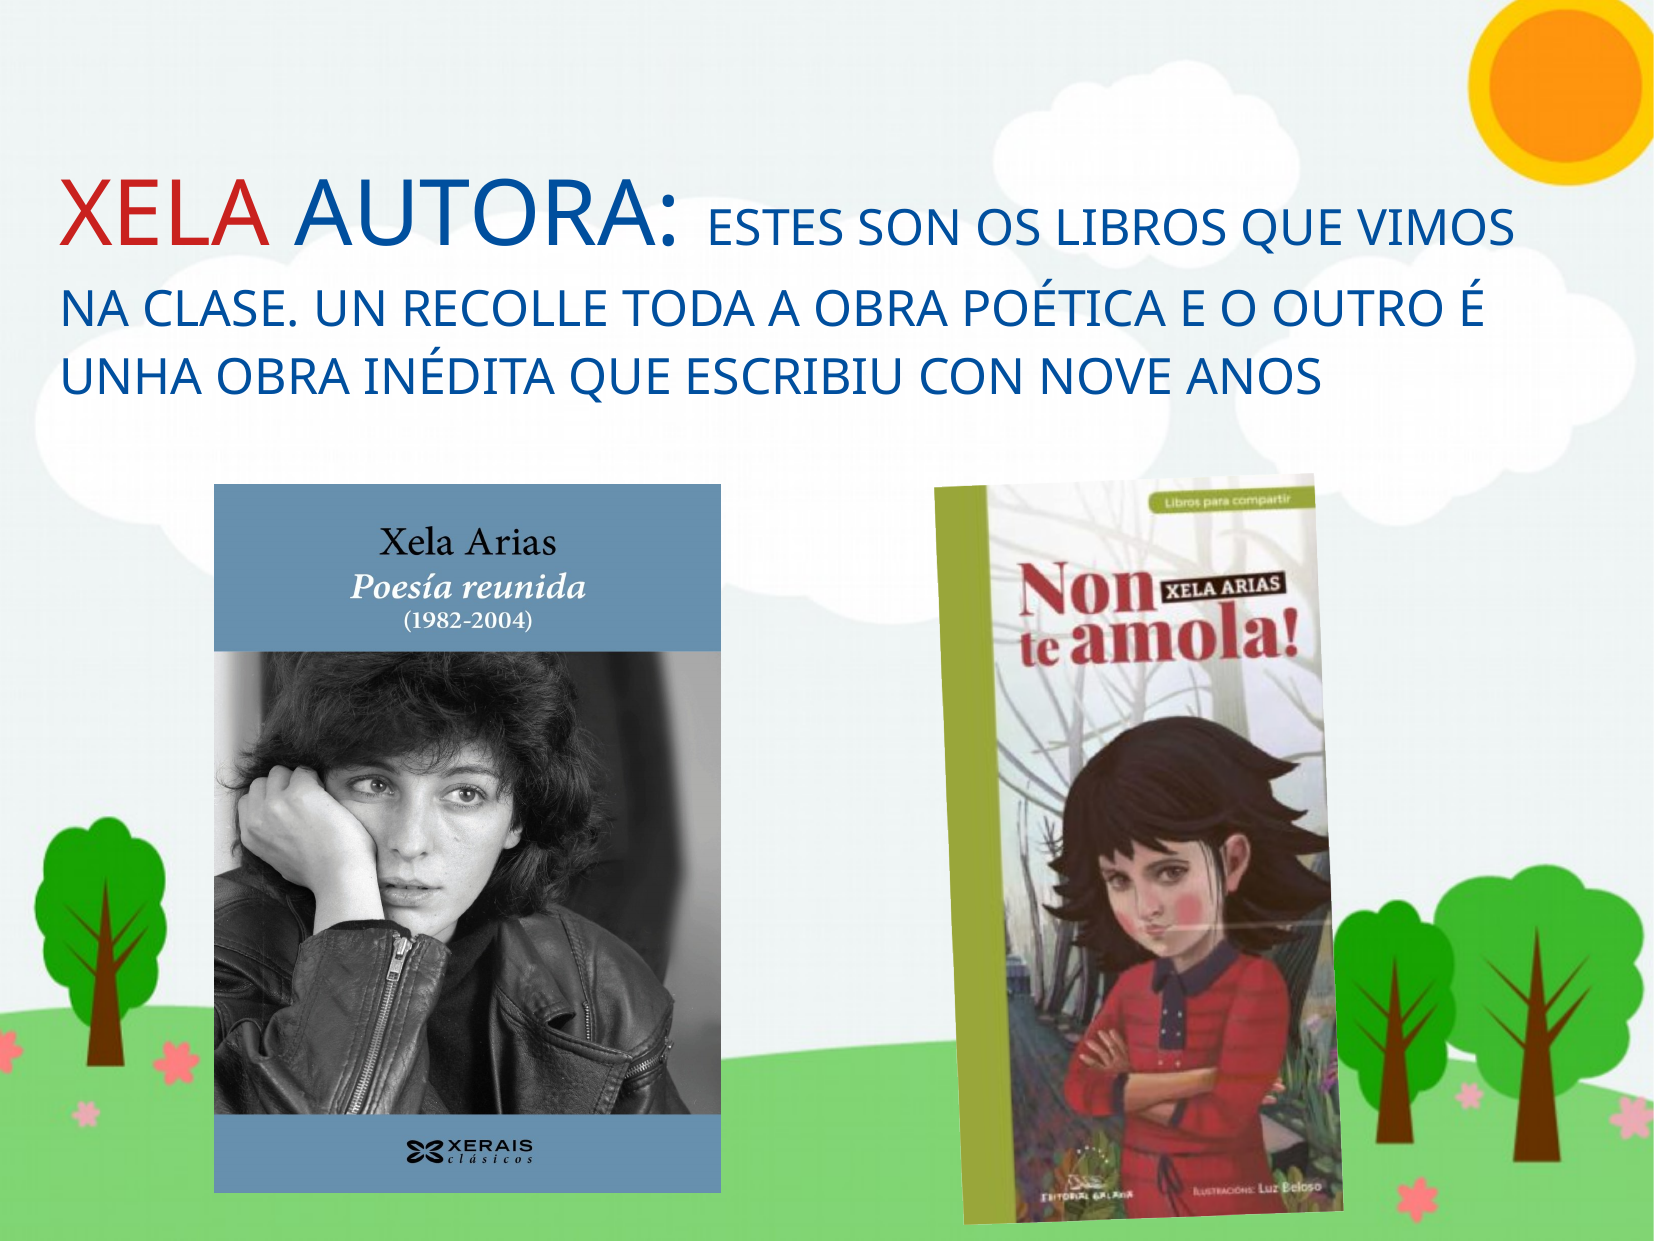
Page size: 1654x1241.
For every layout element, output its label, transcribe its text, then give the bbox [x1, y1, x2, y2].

title XELA AUTORA: ESTES SON OS LIBROS QUE VIMOS NA CLASE. UN RECOLLE TODA A OBRA POÉTICA E O OUTRO É UNHA OBRA INÉDITA QUE ESCRIBIU CON NOVE ANOS [59, 114, 1524, 443]
picture [0, 0, 1654, 1241]
